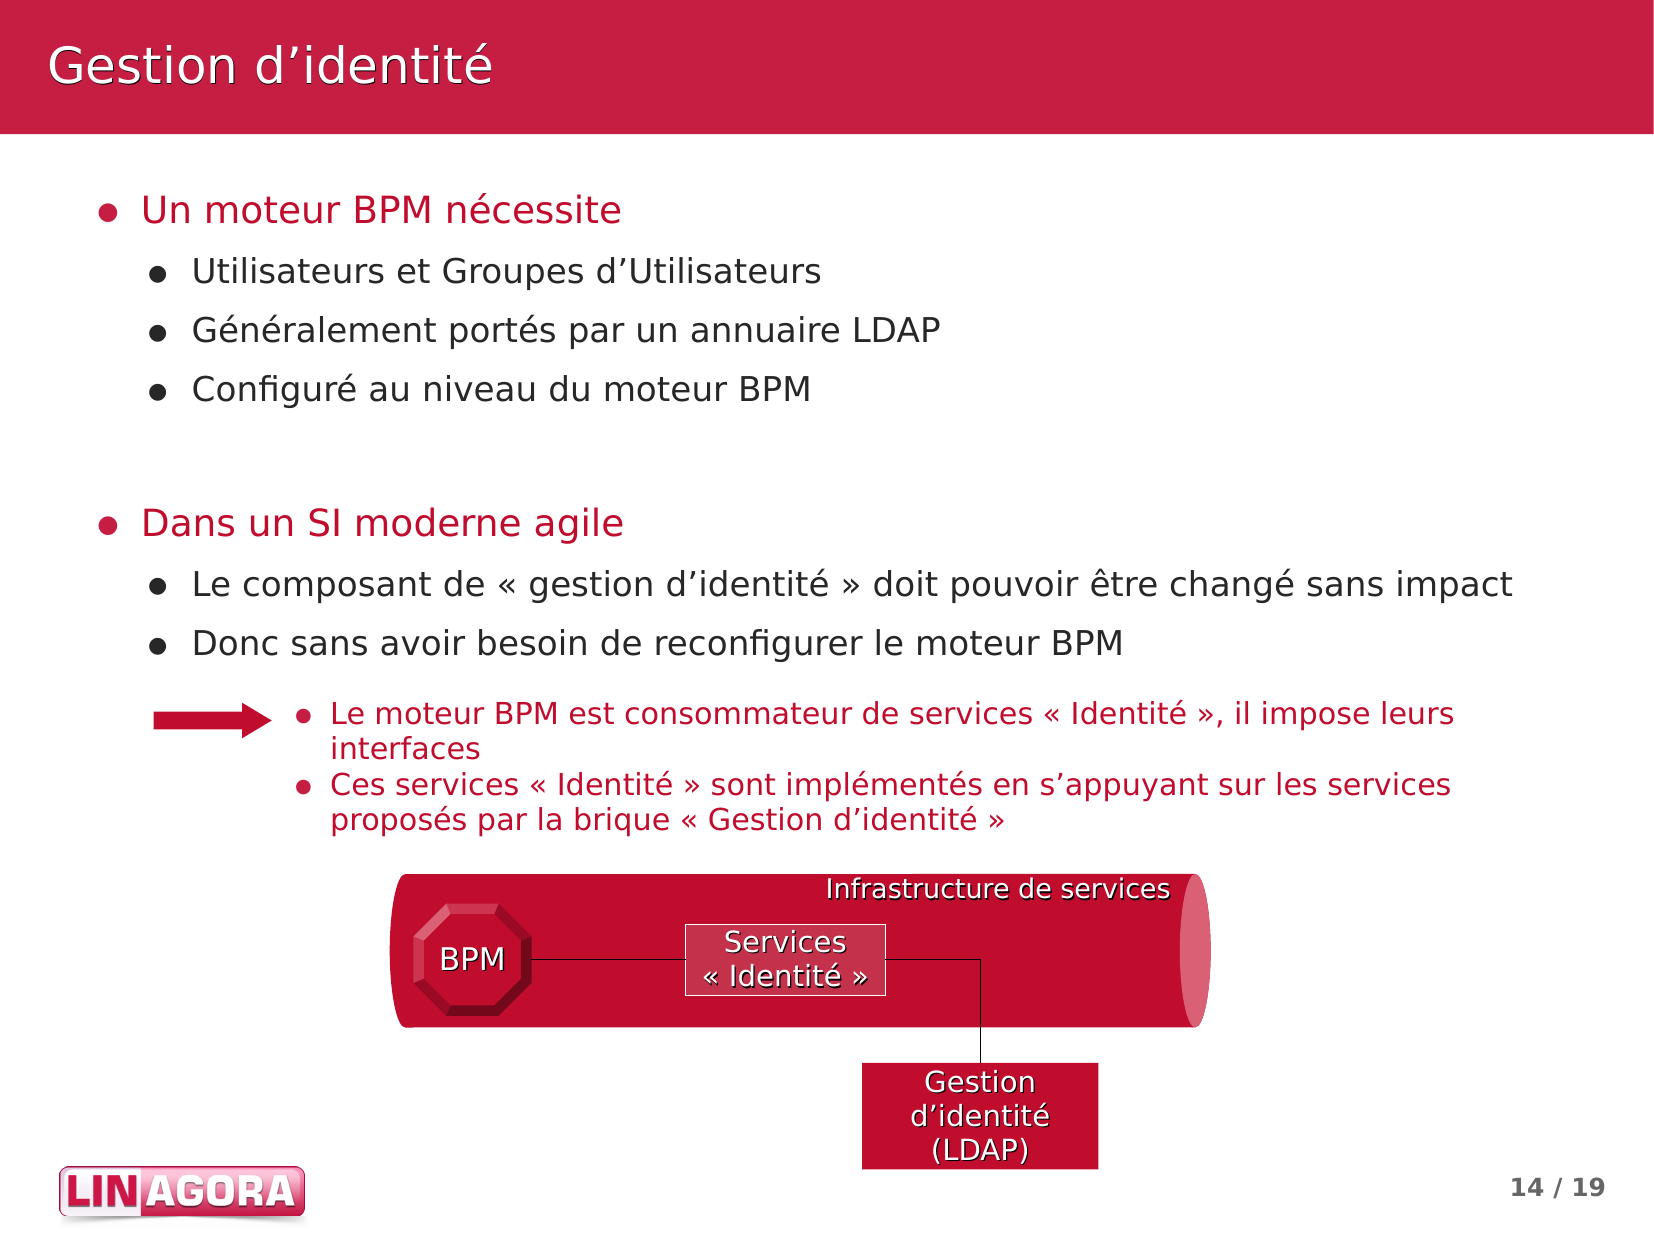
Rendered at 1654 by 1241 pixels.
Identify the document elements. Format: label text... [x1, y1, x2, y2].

text_box [389, 874, 1194, 1028]
list Un moteur BPM nécessite Utilisateurs et Groupes d’Utilisateurs Généralement portés par un annuaire LDAP Configuré au niveau du moteur BPM Dans un SI moderne agile Le composant de « gestion d’identité » doit pouvoir être changé sans impact Donc sans avoir besoin de reconfigurer le moteur BPM [82, 188, 1571, 674]
text_box [153, 702, 272, 739]
text_box Gestion d’identité (LDAP) [862, 1062, 1099, 1170]
list Le moteur BPM est consommateur de services « Identité », il impose leurs interfaces Ces services « Identité » sont implémentés en s’appuyant sur les services proposés par la brique « Gestion d’identité » [283, 696, 1583, 839]
text_box Services « Identité » [685, 924, 886, 996]
title Gestion d’identité [47, 7, 1624, 126]
text_box Infrastructure de services [803, 862, 1193, 917]
text_box BPM [424, 914, 521, 1005]
picture [59, 1166, 308, 1229]
